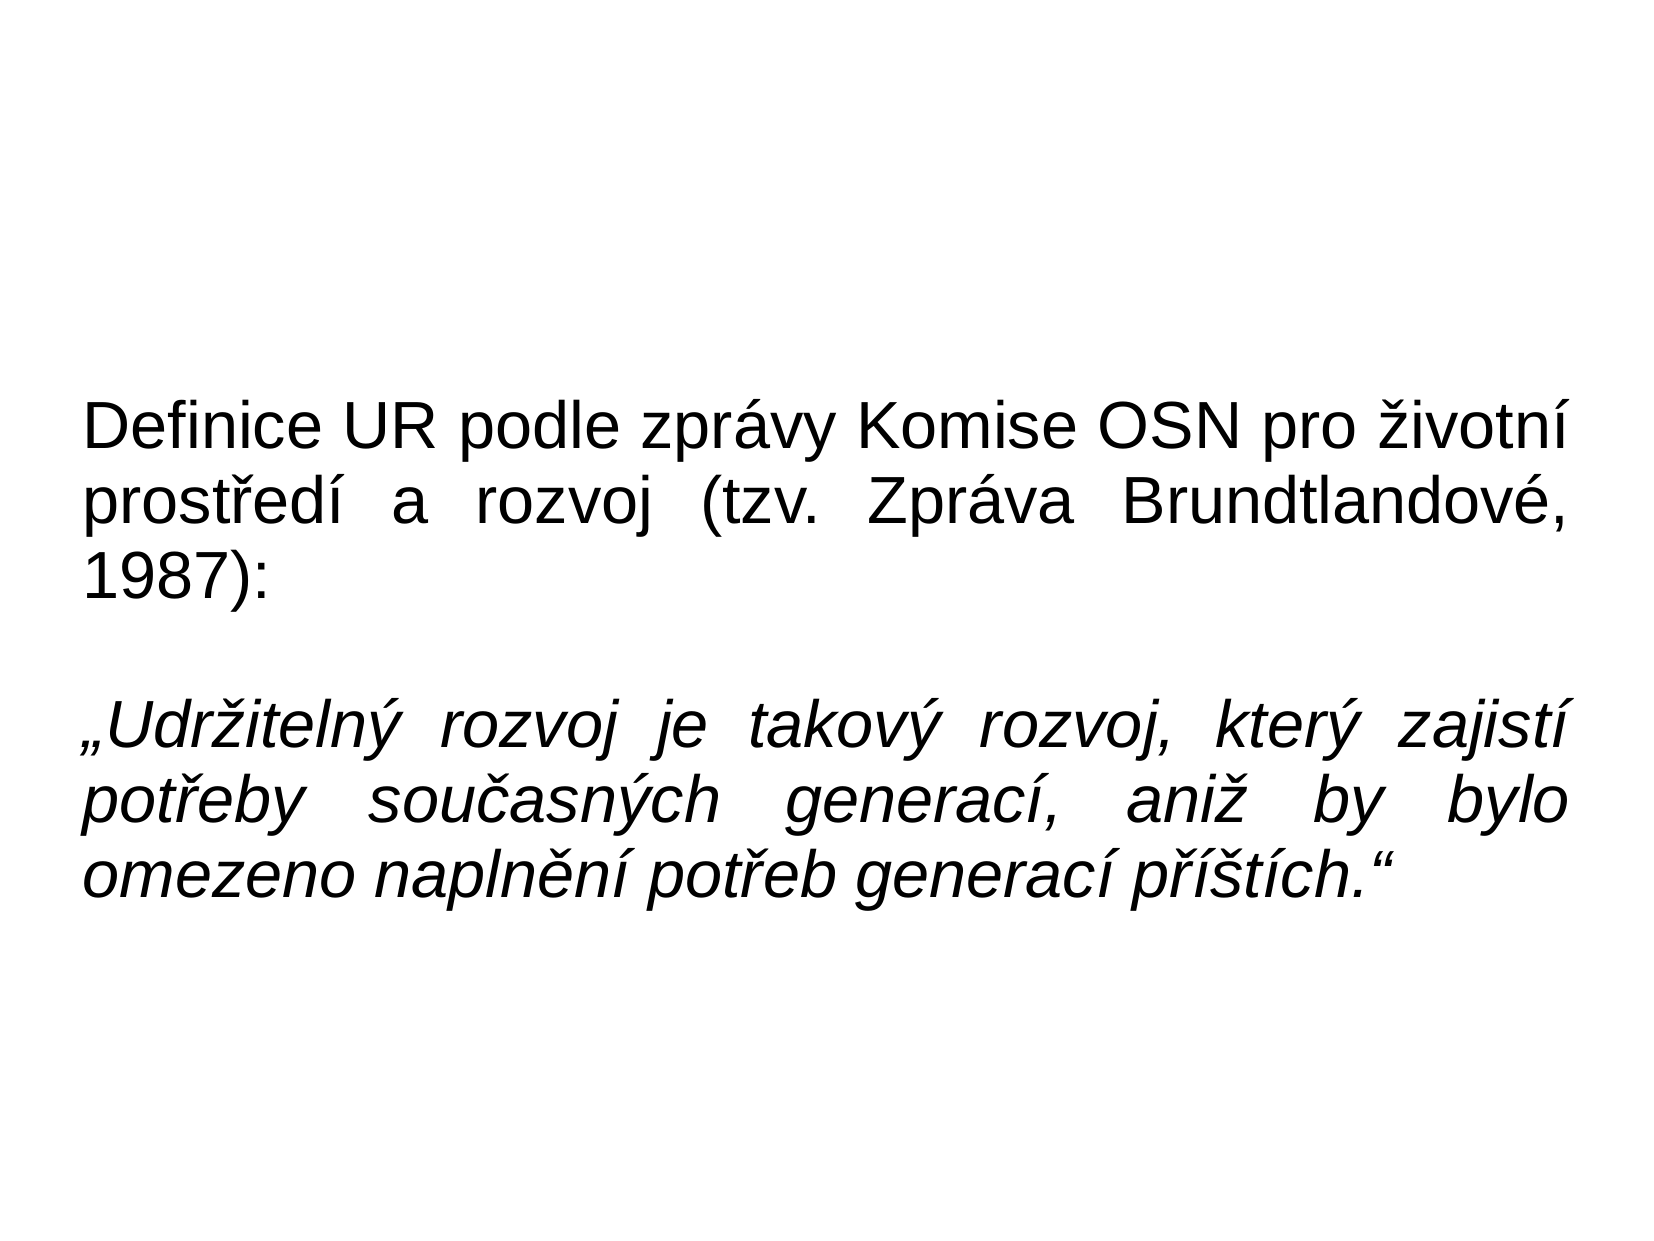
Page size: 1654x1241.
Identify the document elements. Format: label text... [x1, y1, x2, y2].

subtitle Definice UR podle zprávy Komise OSN pro životní prostředí a rozvoj (tzv. Zpráva Brundtlandové, 1987): „Udržitelný rozvoj je takový rozvoj, který zajistí potřeby současných generací, aniž by bylo omezeno naplnění potřeb generací příštích.“ [82, 290, 1571, 1010]
